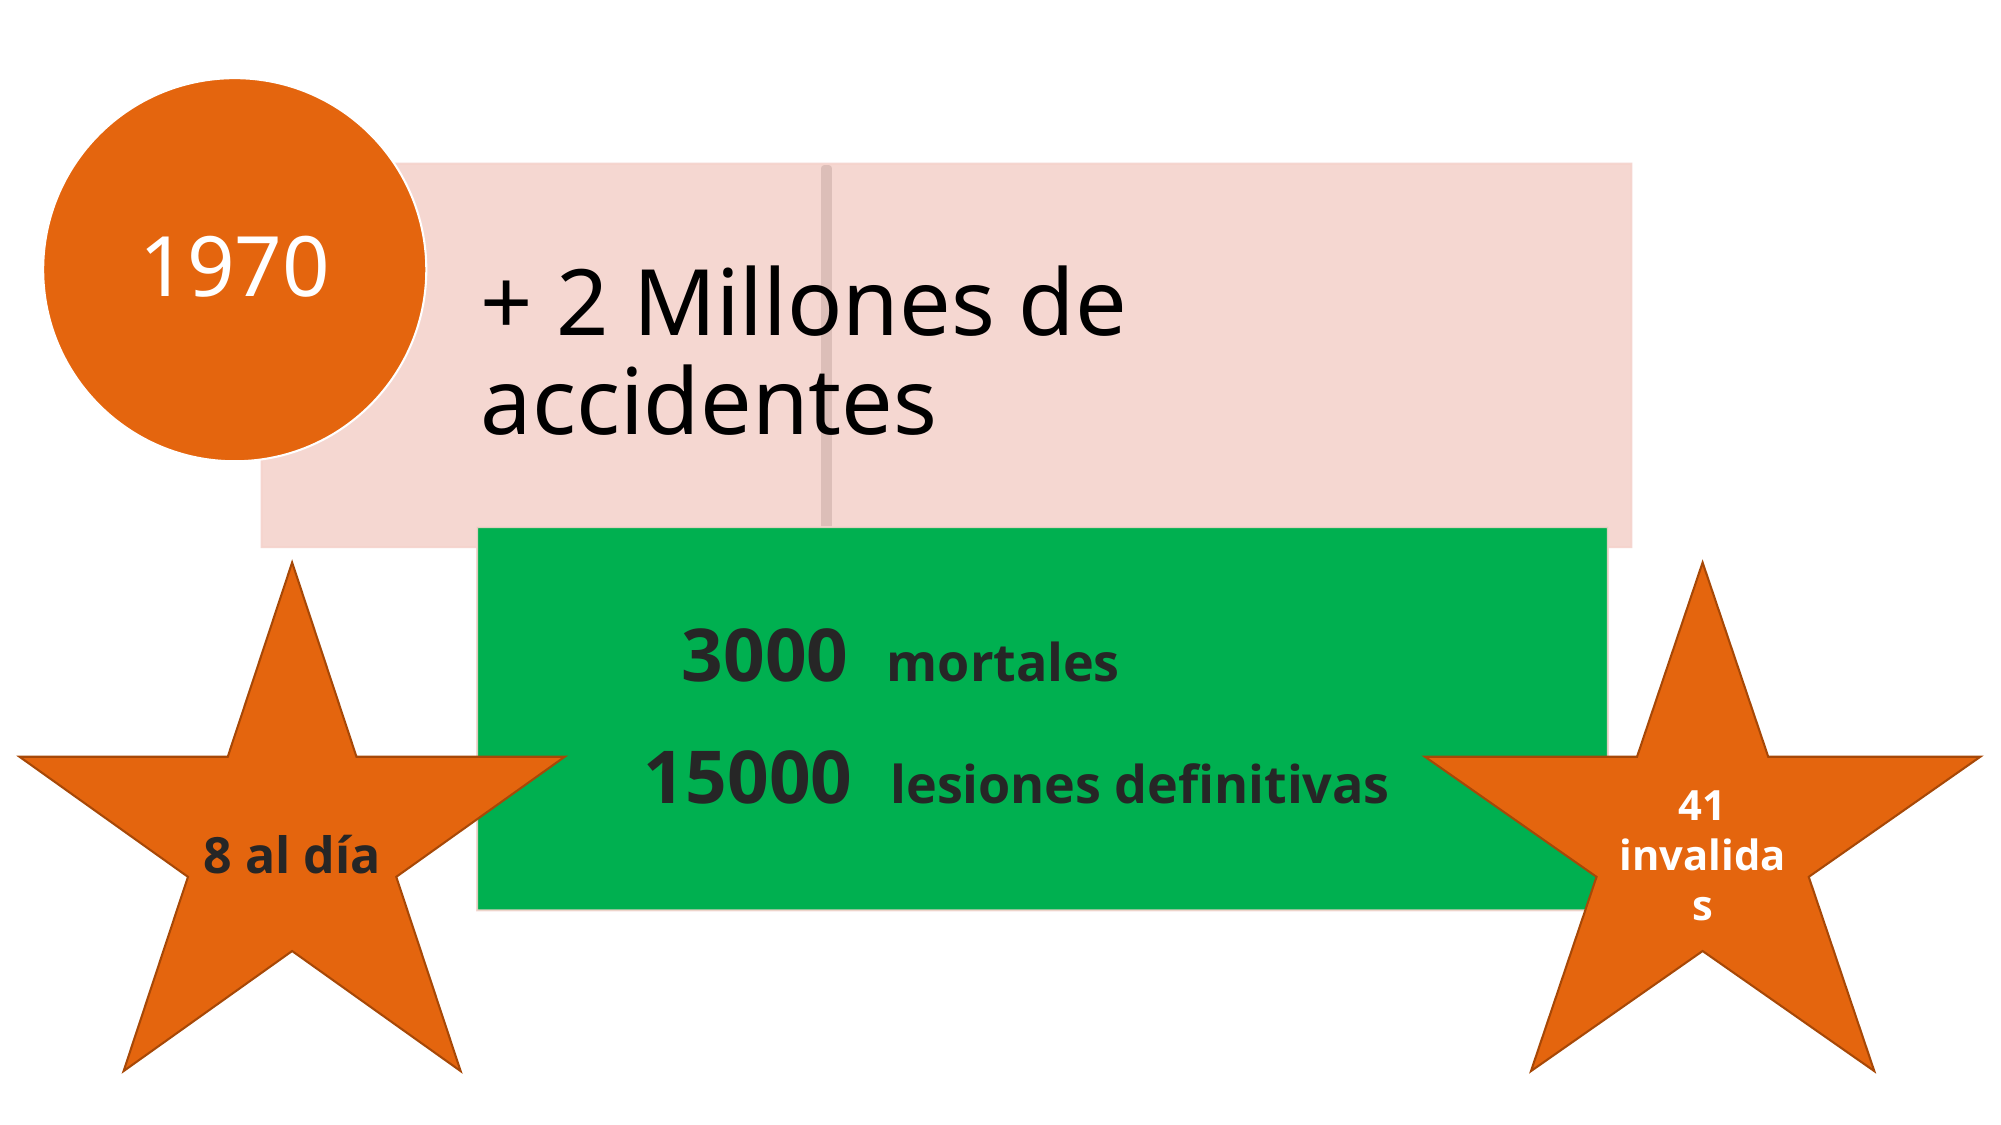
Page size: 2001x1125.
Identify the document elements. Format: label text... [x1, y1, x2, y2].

text_box + 2 Millones de accidentes [261, 163, 1632, 548]
text_box 1970 [43, 78, 427, 462]
text_box 8 al día [19, 562, 565, 1072]
text_box 3000 mortales 15000 lesiones definitivas [477, 527, 1608, 911]
text_box 41 invalidas [1424, 562, 1981, 1072]
